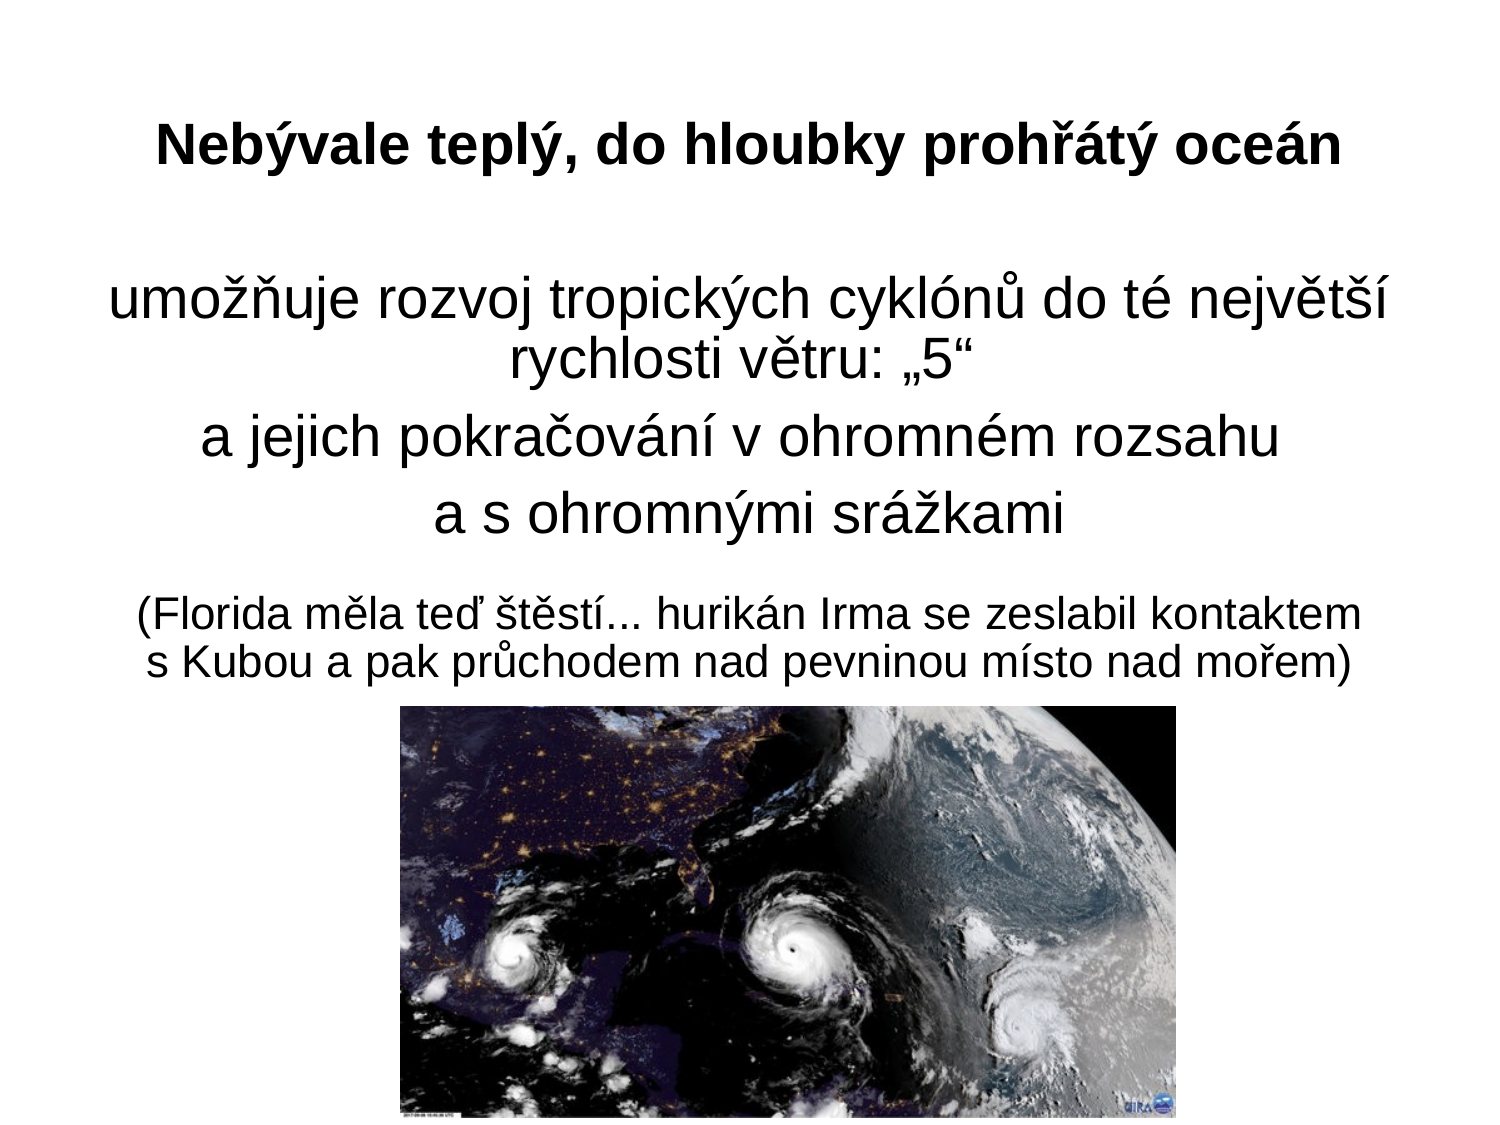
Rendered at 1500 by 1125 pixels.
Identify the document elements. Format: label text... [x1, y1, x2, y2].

subtitle Nebývale teplý, do hloubky prohřátý oceán umožňuje rozvoj tropických cyklónů do té největší rychlosti větru: „5“ a jejich pokračování v ohromném rozsahu a s ohromnými srážkami (Florida měla teď štěstí... hurikán Irma se zeslabil kontaktem s Kubou a pak průchodem nad pevninou místo nad mořem) [75, 21, 1425, 915]
picture [400, 706, 1176, 1118]
